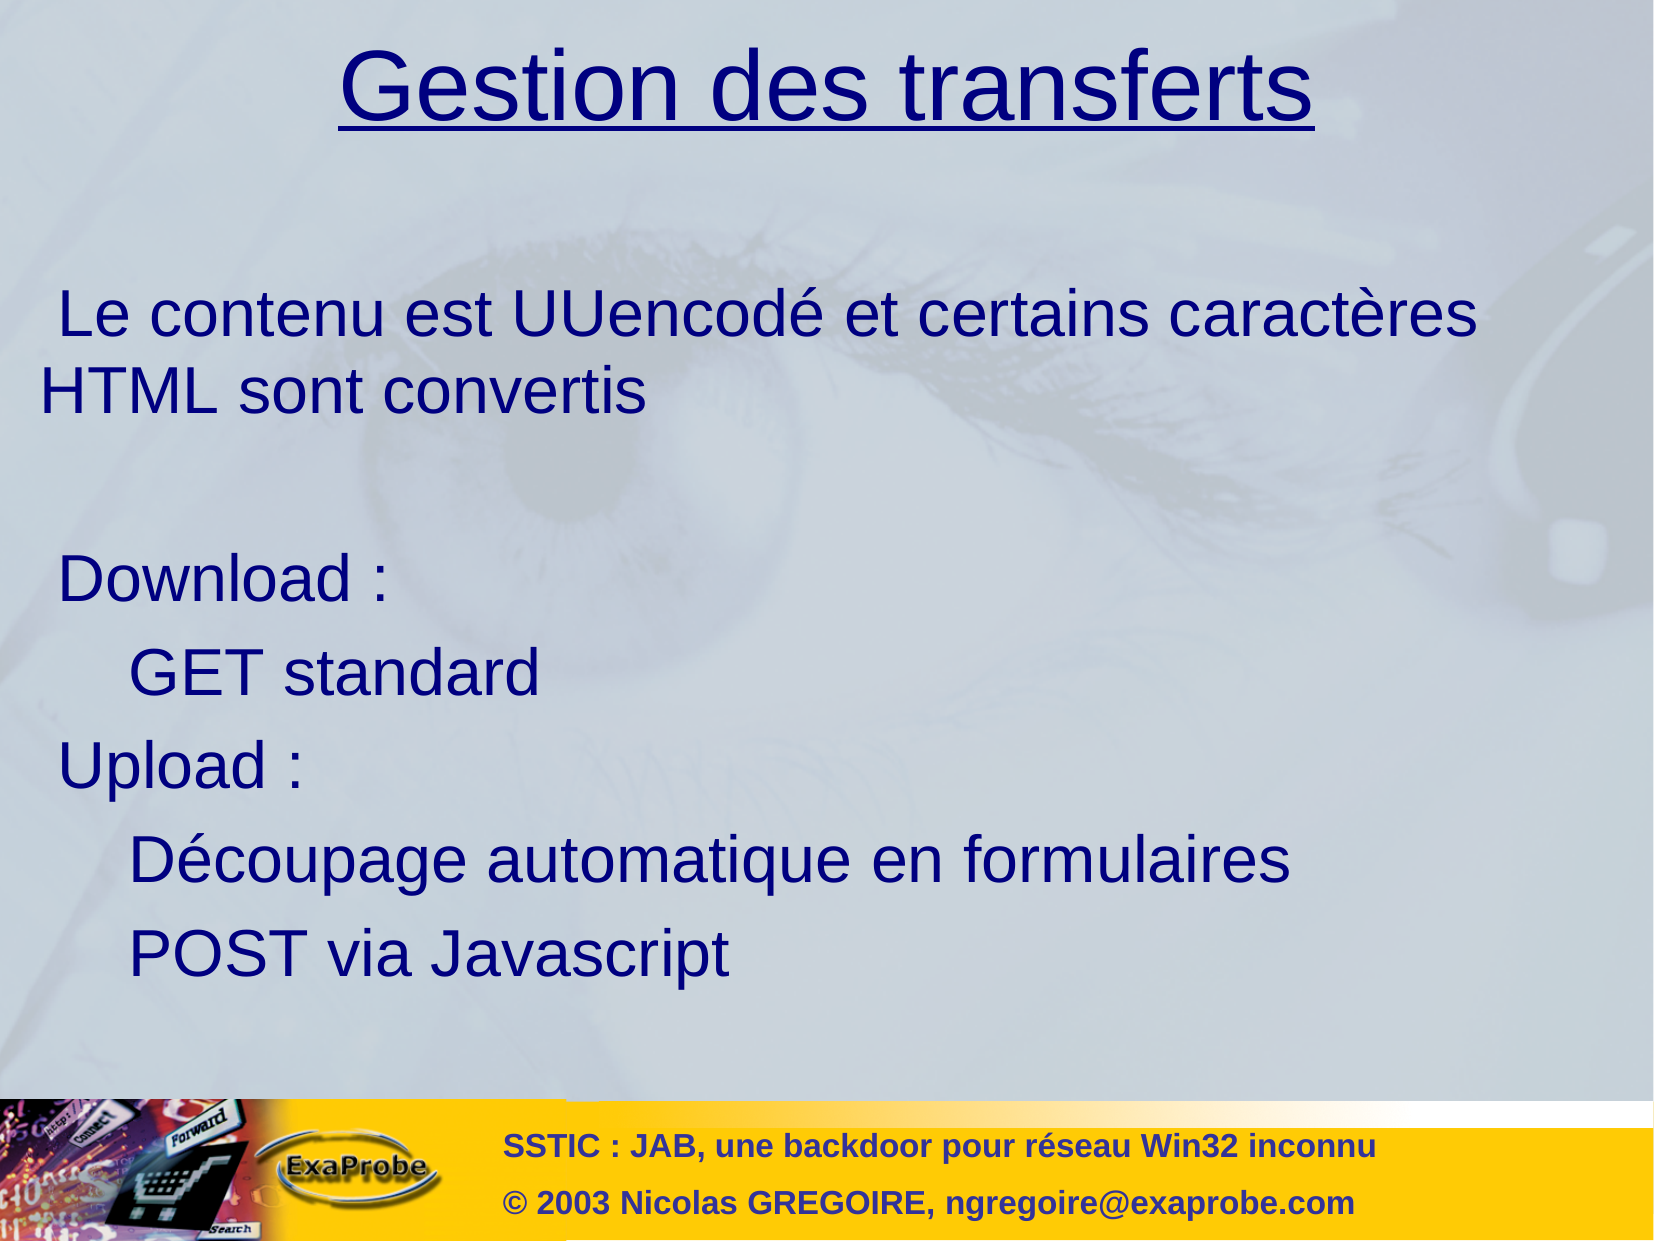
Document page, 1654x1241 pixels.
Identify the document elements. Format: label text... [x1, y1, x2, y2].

subtitle Le contenu est UUencodé et certains caractères HTML sont convertis Download : GET standard Upload : Découpage automatique en formulaires POST via Javascript [39, 222, 1623, 1042]
title Gestion des transferts [0, 0, 1654, 167]
